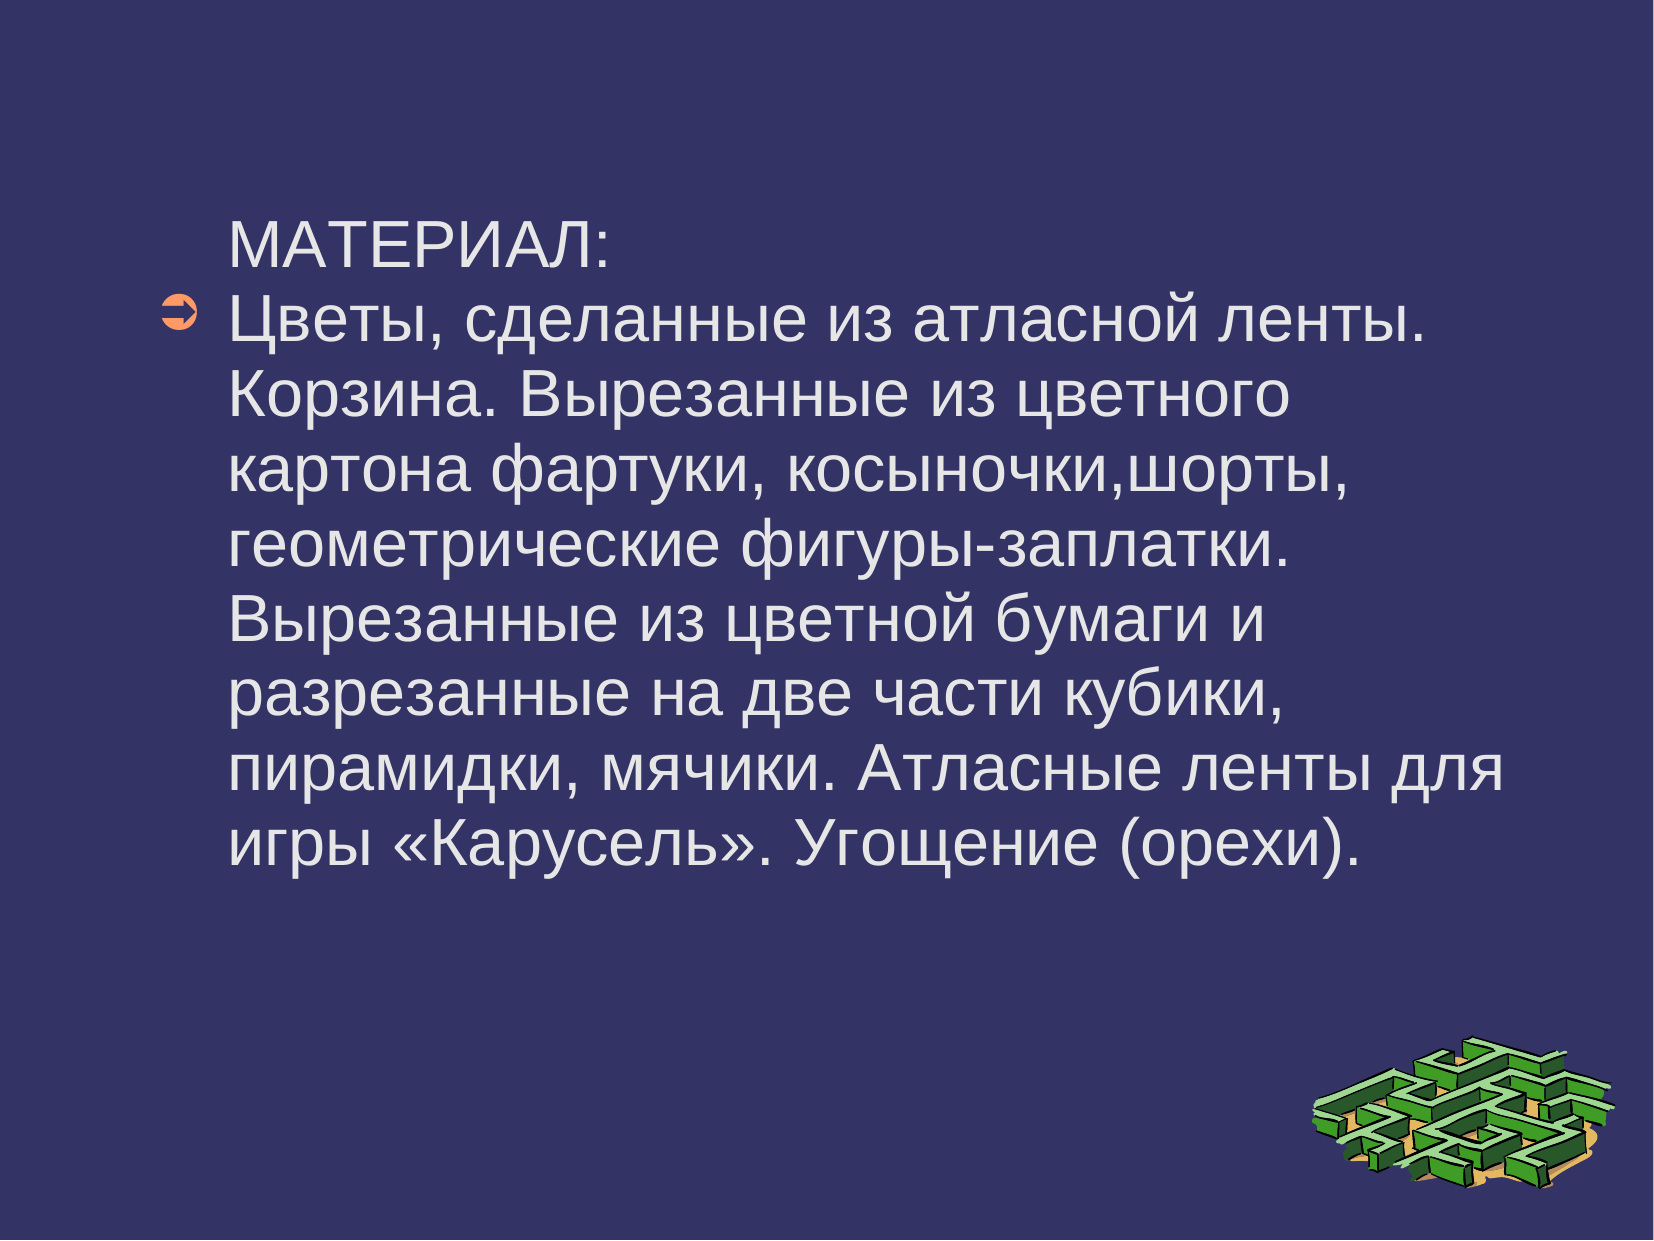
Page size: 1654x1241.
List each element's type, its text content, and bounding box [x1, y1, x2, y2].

list МАТЕРИАЛ: Цветы, сделанные из атласной ленты. Корзина. Вырезанные из цветного картона фартуки, косыночки,шорты, геометрические фигуры-заплатки. Вырезанные из цветной бумаги и разрезанные на две части кубики, пирамидки, мячики. Атласные ленты для игры «Карусель». Угощение (орехи). [144, 206, 1536, 974]
